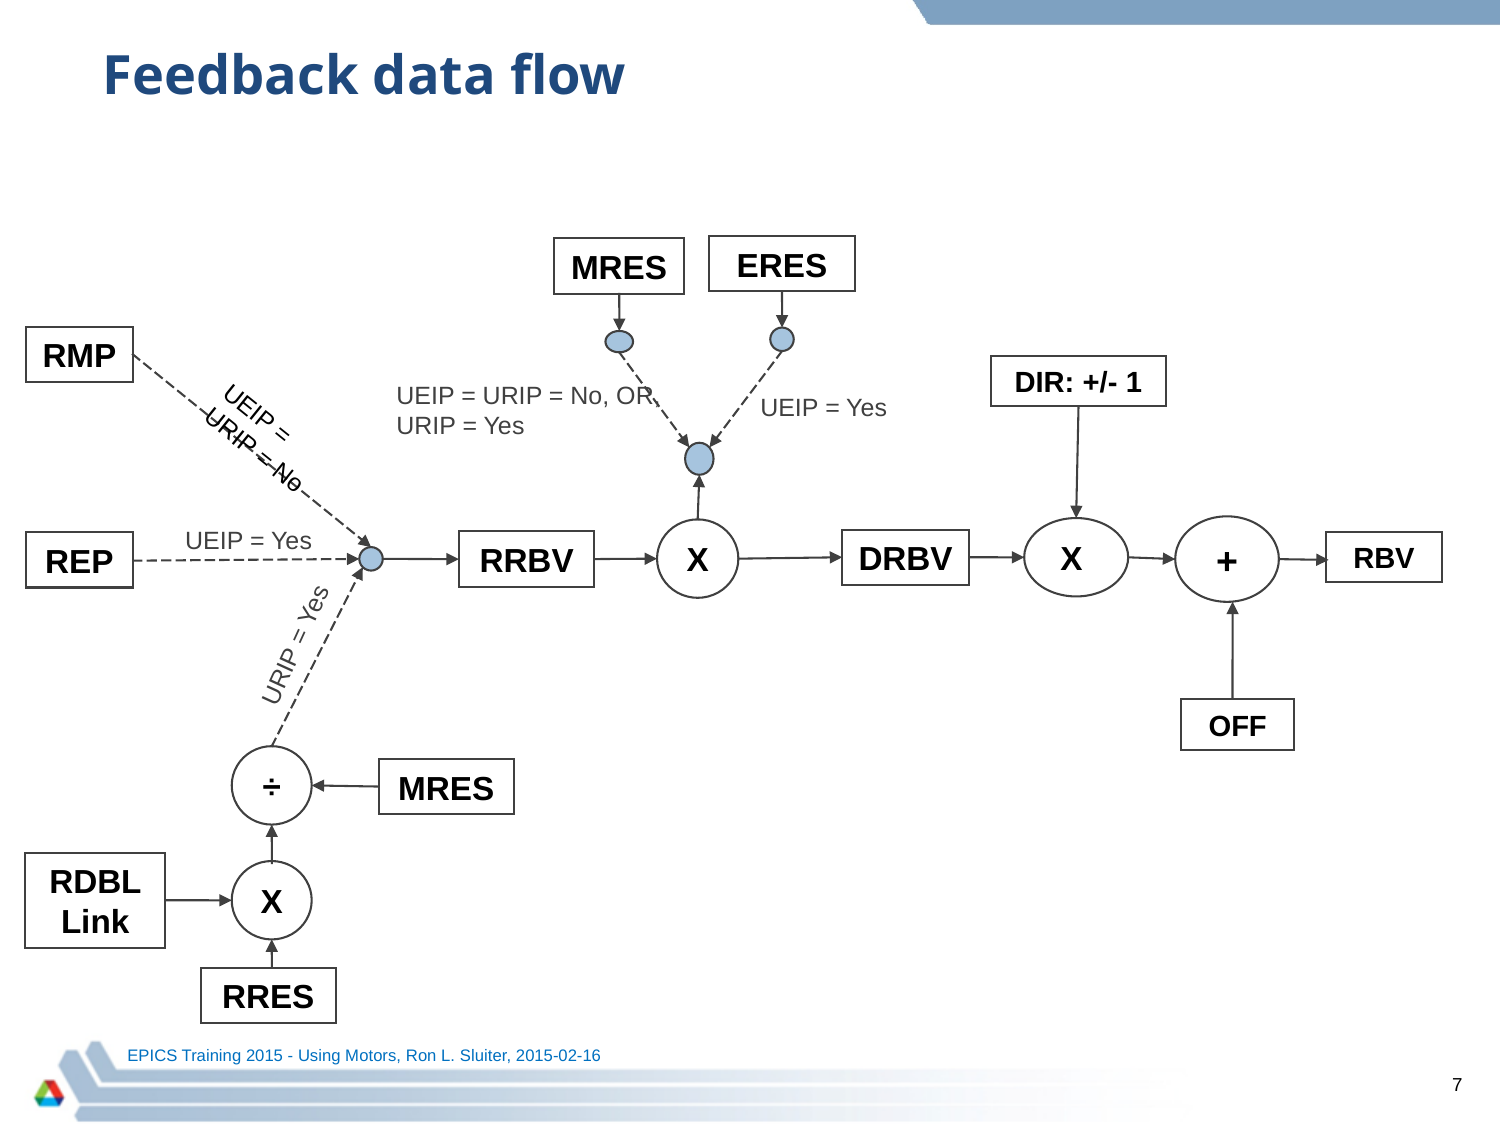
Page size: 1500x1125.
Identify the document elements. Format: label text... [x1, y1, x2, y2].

text_box REP [26, 532, 133, 588]
text_box UEIP = Yes [745, 383, 910, 429]
text_box RDBL Link [25, 852, 166, 948]
text_box MRES [378, 758, 514, 815]
text_box RRBV [458, 531, 595, 587]
text_box UEIP = Yes [170, 516, 335, 563]
text_box RBV [1325, 532, 1443, 583]
text_box OFF [1181, 699, 1294, 750]
text_box [770, 327, 794, 352]
text_box UEIP = URIP = No [155, 339, 363, 528]
text_box X [1024, 518, 1129, 597]
text_box RRES [201, 967, 336, 1024]
text_box [359, 547, 383, 571]
text_box UEIP = URIP = No, OR, URIP = Yes [381, 372, 677, 448]
picture [0, 0, 1500, 26]
text_box [605, 331, 634, 353]
text_box ERES [708, 236, 856, 292]
text_box <number> [1412, 1064, 1476, 1125]
text_box RMP [26, 326, 133, 383]
text_box MRES [554, 238, 685, 294]
text_box URIP = Yes [240, 556, 351, 726]
text_box X [231, 861, 312, 940]
text_box X [657, 519, 739, 598]
title Feedback data flow [87, 32, 1438, 221]
text_box + [1175, 516, 1279, 602]
picture [0, 1031, 1500, 1125]
text_box DIR: +/- 1 [990, 355, 1167, 407]
text_box [685, 442, 714, 475]
text_box DRBV [842, 529, 970, 585]
text_box ÷ [231, 746, 312, 825]
